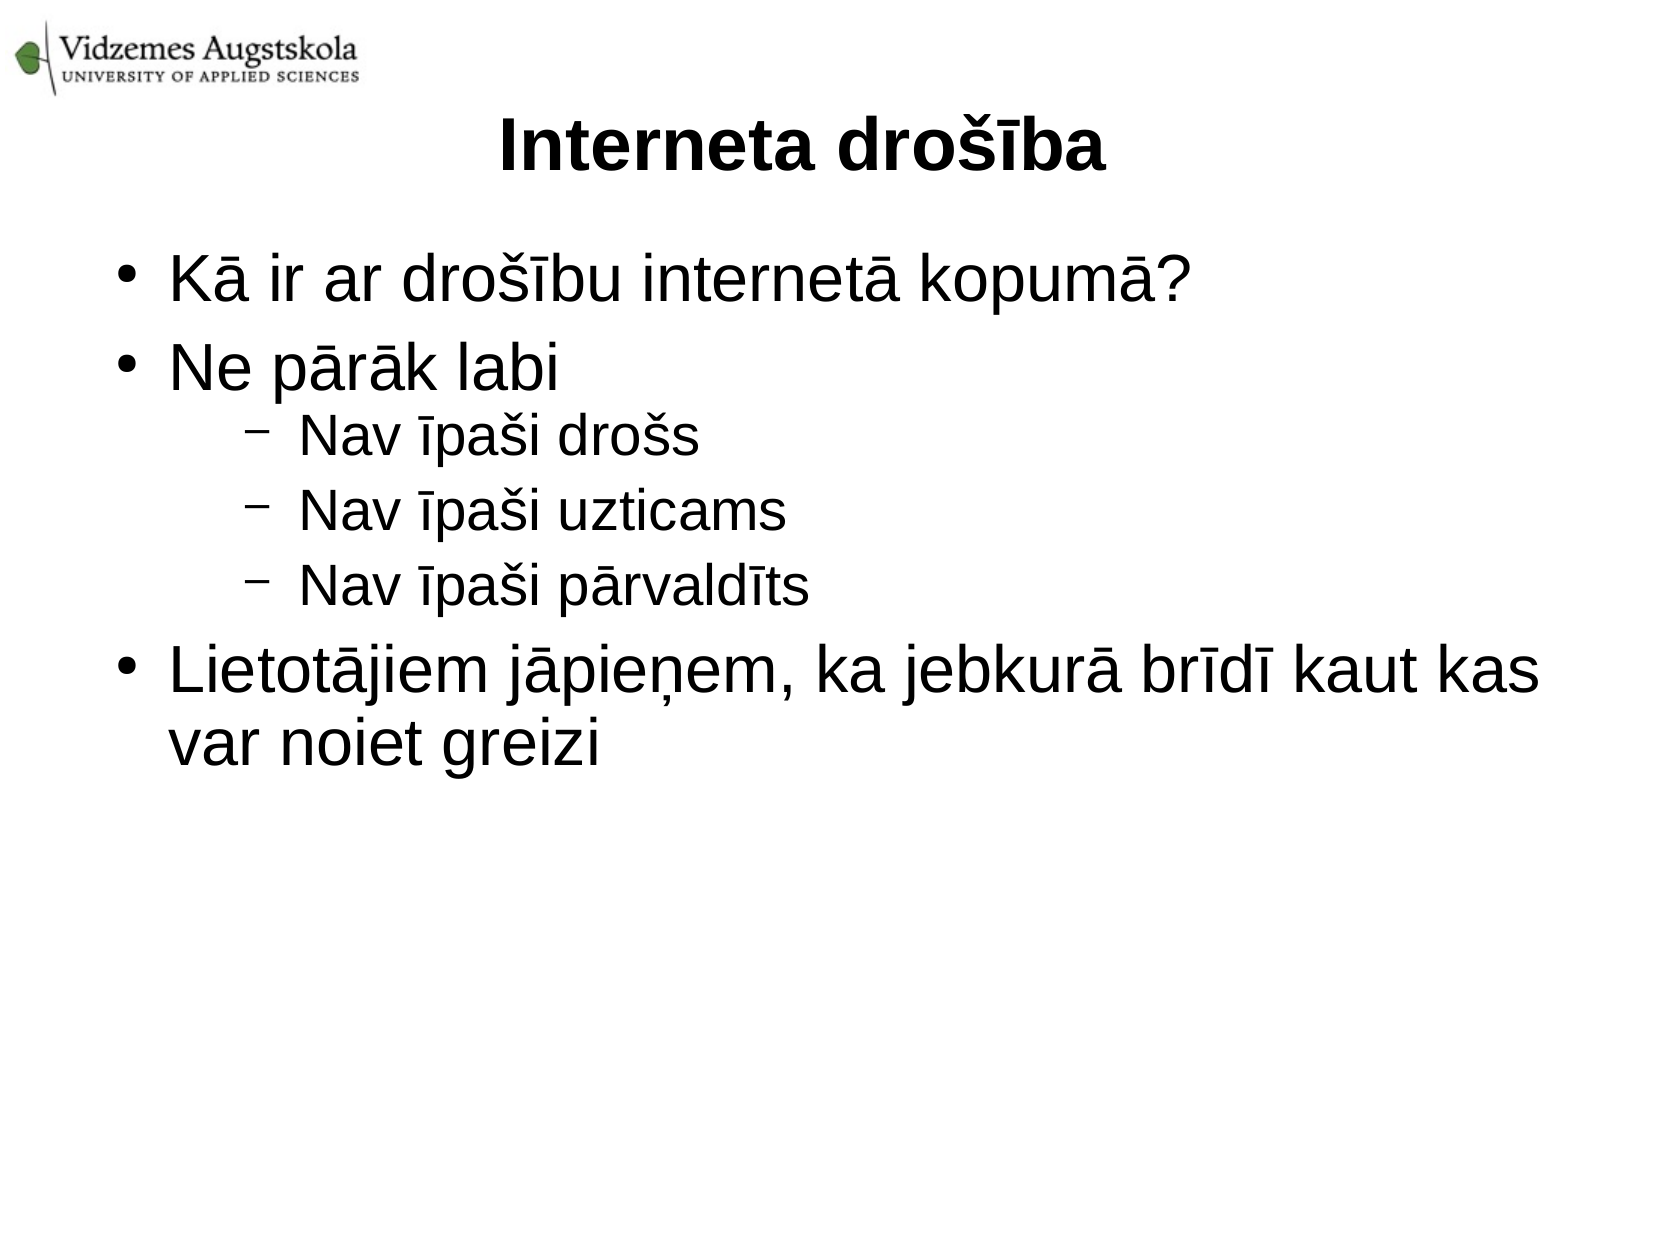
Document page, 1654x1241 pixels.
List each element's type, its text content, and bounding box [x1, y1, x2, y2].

list Kā ir ar drošību internetā kopumā? Ne pārāk labi Nav īpaši drošs Nav īpaši uzticams Nav īpaši pārvaldīts Lietotājiem jāpieņem, ka jebkurā brīdī kaut kas var noiet greizi [82, 236, 1569, 1107]
picture [5, 2, 368, 113]
title Interneta drošība [94, 96, 1512, 195]
